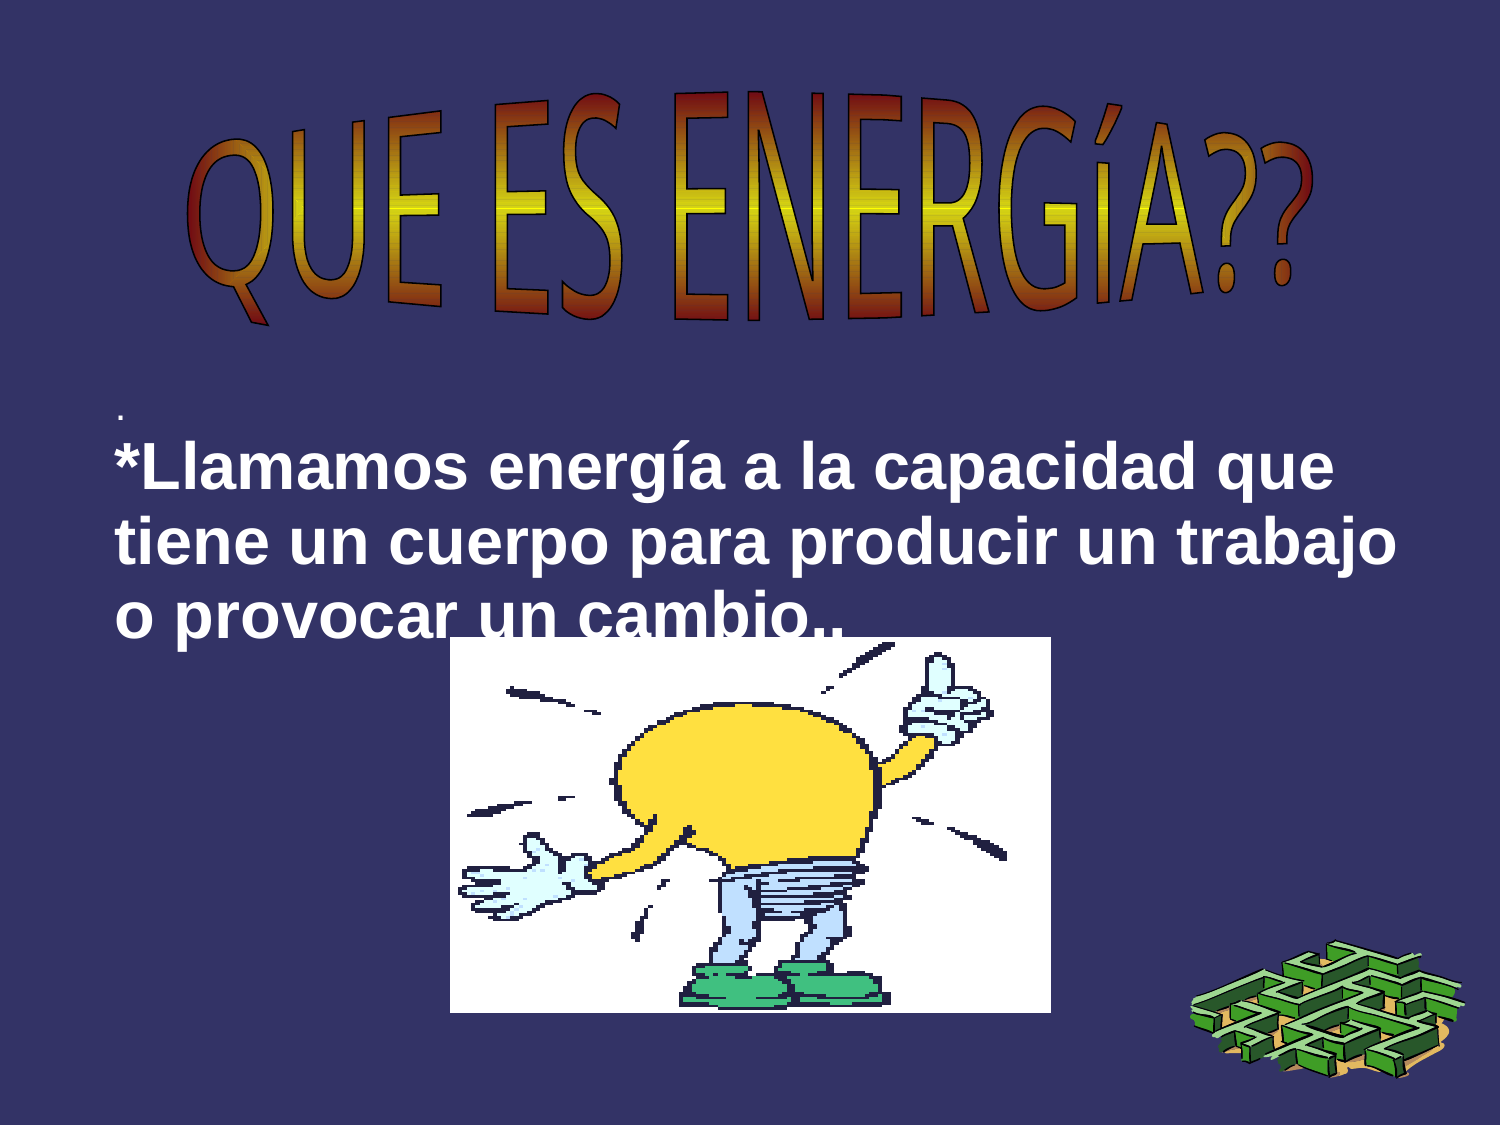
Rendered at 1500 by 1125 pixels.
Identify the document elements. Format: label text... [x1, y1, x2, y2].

text_box QUE ES ENERGíA?? [495, 100, 548, 315]
text_box QUE ES ENERGíA?? [1274, 259, 1291, 286]
text_box QUE ES ENERGíA?? [921, 98, 989, 316]
text_box QUE ES ENERGíA?? [748, 91, 824, 321]
text_box QUE ES ENERGíA?? [562, 93, 622, 320]
text_box . *Llamamos energía a la capacidad que tiene un cuerpo para producir un trabajo o provocar un cambio.. [99, 375, 1463, 676]
text_box QUE ES ENERGíA?? [1204, 132, 1257, 247]
text_box QUE ES ENERGíA?? [1119, 122, 1204, 302]
text_box QUE ES ENERGíA?? [1095, 103, 1122, 145]
text_box QUE ES ENERGíA?? [675, 92, 728, 321]
text_box QUE ES ENERGíA?? [848, 94, 902, 319]
text_box QUE ES ENERGíA?? [998, 106, 1077, 311]
text_box QUE ES ENERGíA?? [1097, 162, 1109, 304]
text_box QUE ES ENERGíA?? [1218, 263, 1235, 293]
text_box QUE ES ENERGíA?? [187, 139, 274, 326]
picture [450, 637, 1051, 1013]
text_box QUE ES ENERGíA?? [1261, 142, 1313, 244]
text_box QUE ES ENERGíA?? [292, 120, 365, 299]
text_box QUE ES ENERGíA?? [388, 110, 441, 307]
